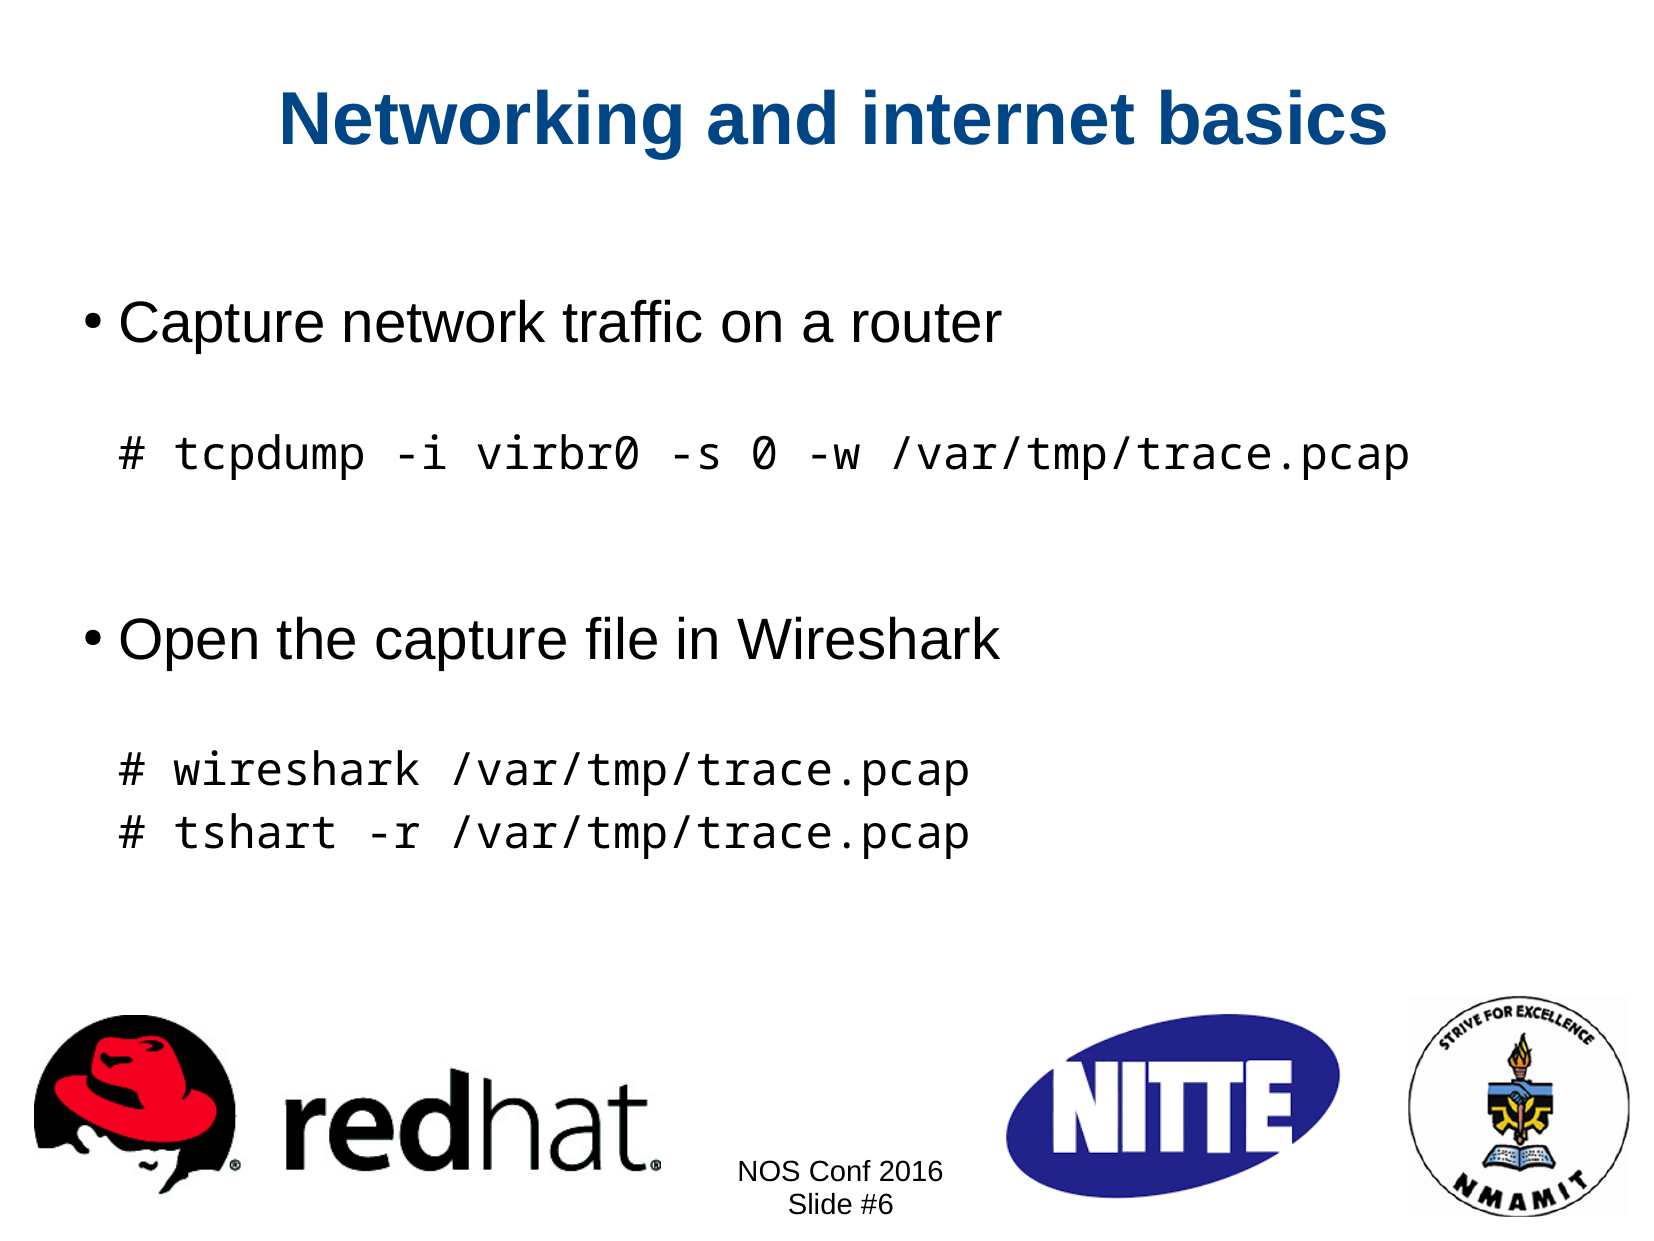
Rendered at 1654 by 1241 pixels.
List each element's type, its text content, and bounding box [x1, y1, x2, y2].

title Networking and internet basics [90, 15, 1579, 223]
list Capture network traffic on a router # tcpdump -i virbr0 -s 0 -w /var/tmp/trace.pcap Open the capture file in Wireshark # wireshark /var/tmp/trace.pcap # tshart -r /var/tmp/trace.pcap [82, 290, 1571, 1010]
picture [34, 1015, 661, 1217]
picture [1408, 995, 1630, 1217]
picture [982, 1010, 1355, 1217]
